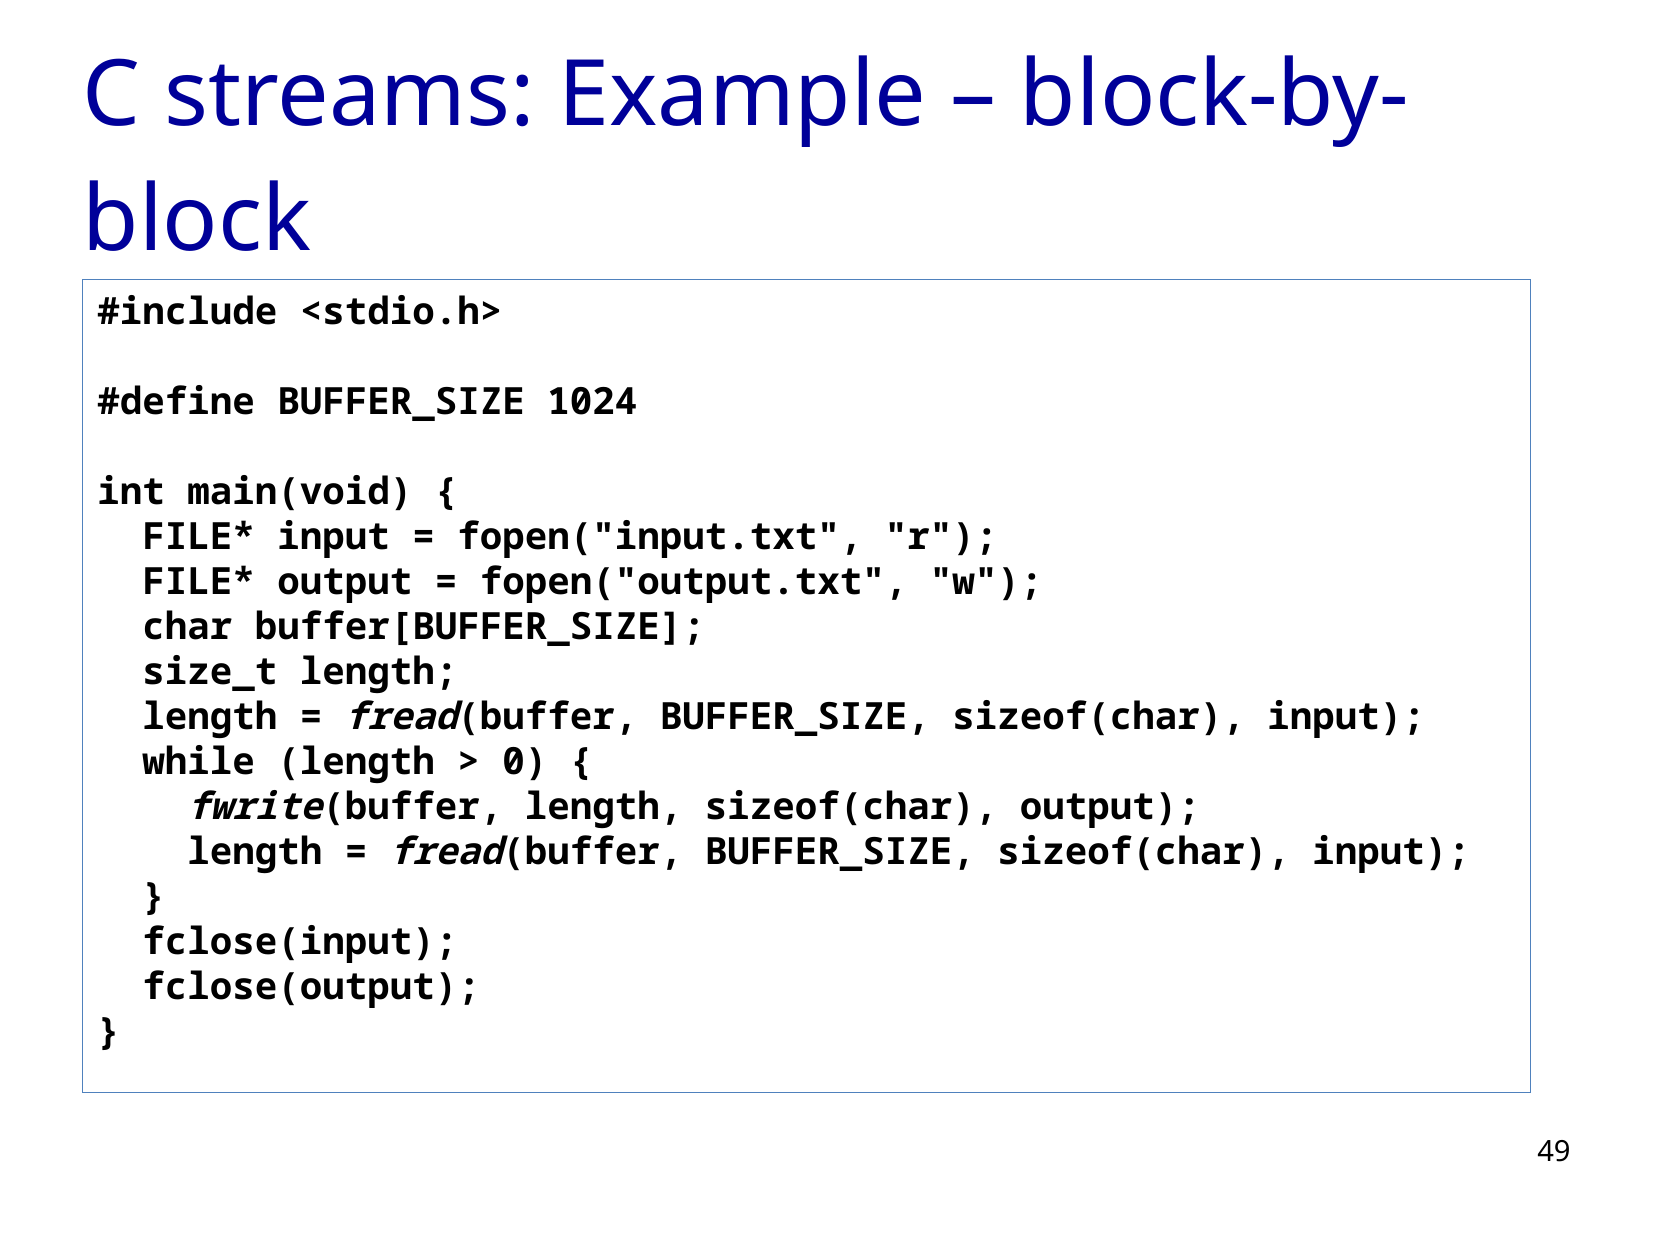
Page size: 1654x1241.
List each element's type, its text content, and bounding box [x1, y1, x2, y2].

text_box #include <stdio.h> #define BUFFER_SIZE 1024 int main(void) { FILE* input = fopen("input.txt", "r"); FILE* output = fopen("output.txt", "w"); char buffer[BUFFER_SIZE]; size_t length; length = fread(buffer, BUFFER_SIZE, sizeof(char), input); while (length > 0) { fwrite(buffer, length, sizeof(char), output); length = fread(buffer, BUFFER_SIZE, sizeof(char), input); } fclose(input); fclose(output); } [82, 279, 1531, 1093]
title C streams: Example – block-by-block [82, 49, 1571, 257]
